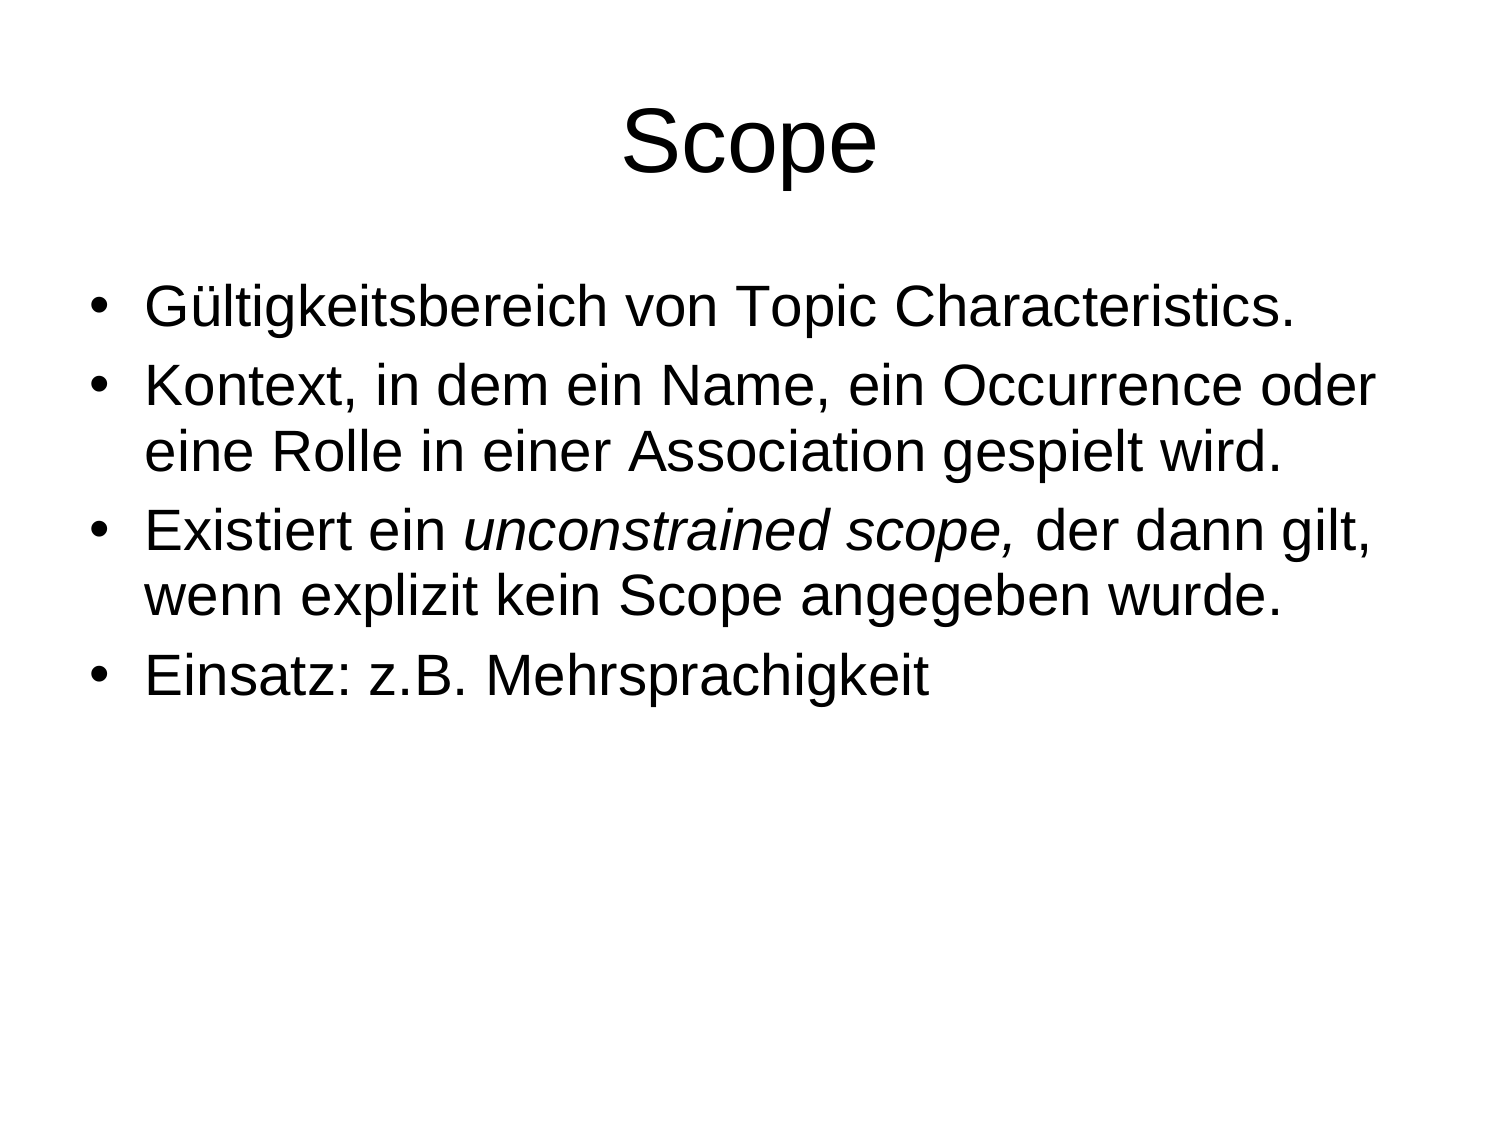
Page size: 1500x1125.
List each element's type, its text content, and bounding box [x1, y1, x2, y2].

title Scope [75, 45, 1426, 233]
list Gültigkeitsbereich von Topic Characteristics. Kontext, in dem ein Name, ein Occurrence oder eine Rolle in einer Association gespielt wird. Existiert ein unconstrained scope, der dann gilt, wenn explizit kein Scope angegeben wurde. Einsatz: z.B. Mehrsprachigkeit [75, 262, 1426, 1006]
